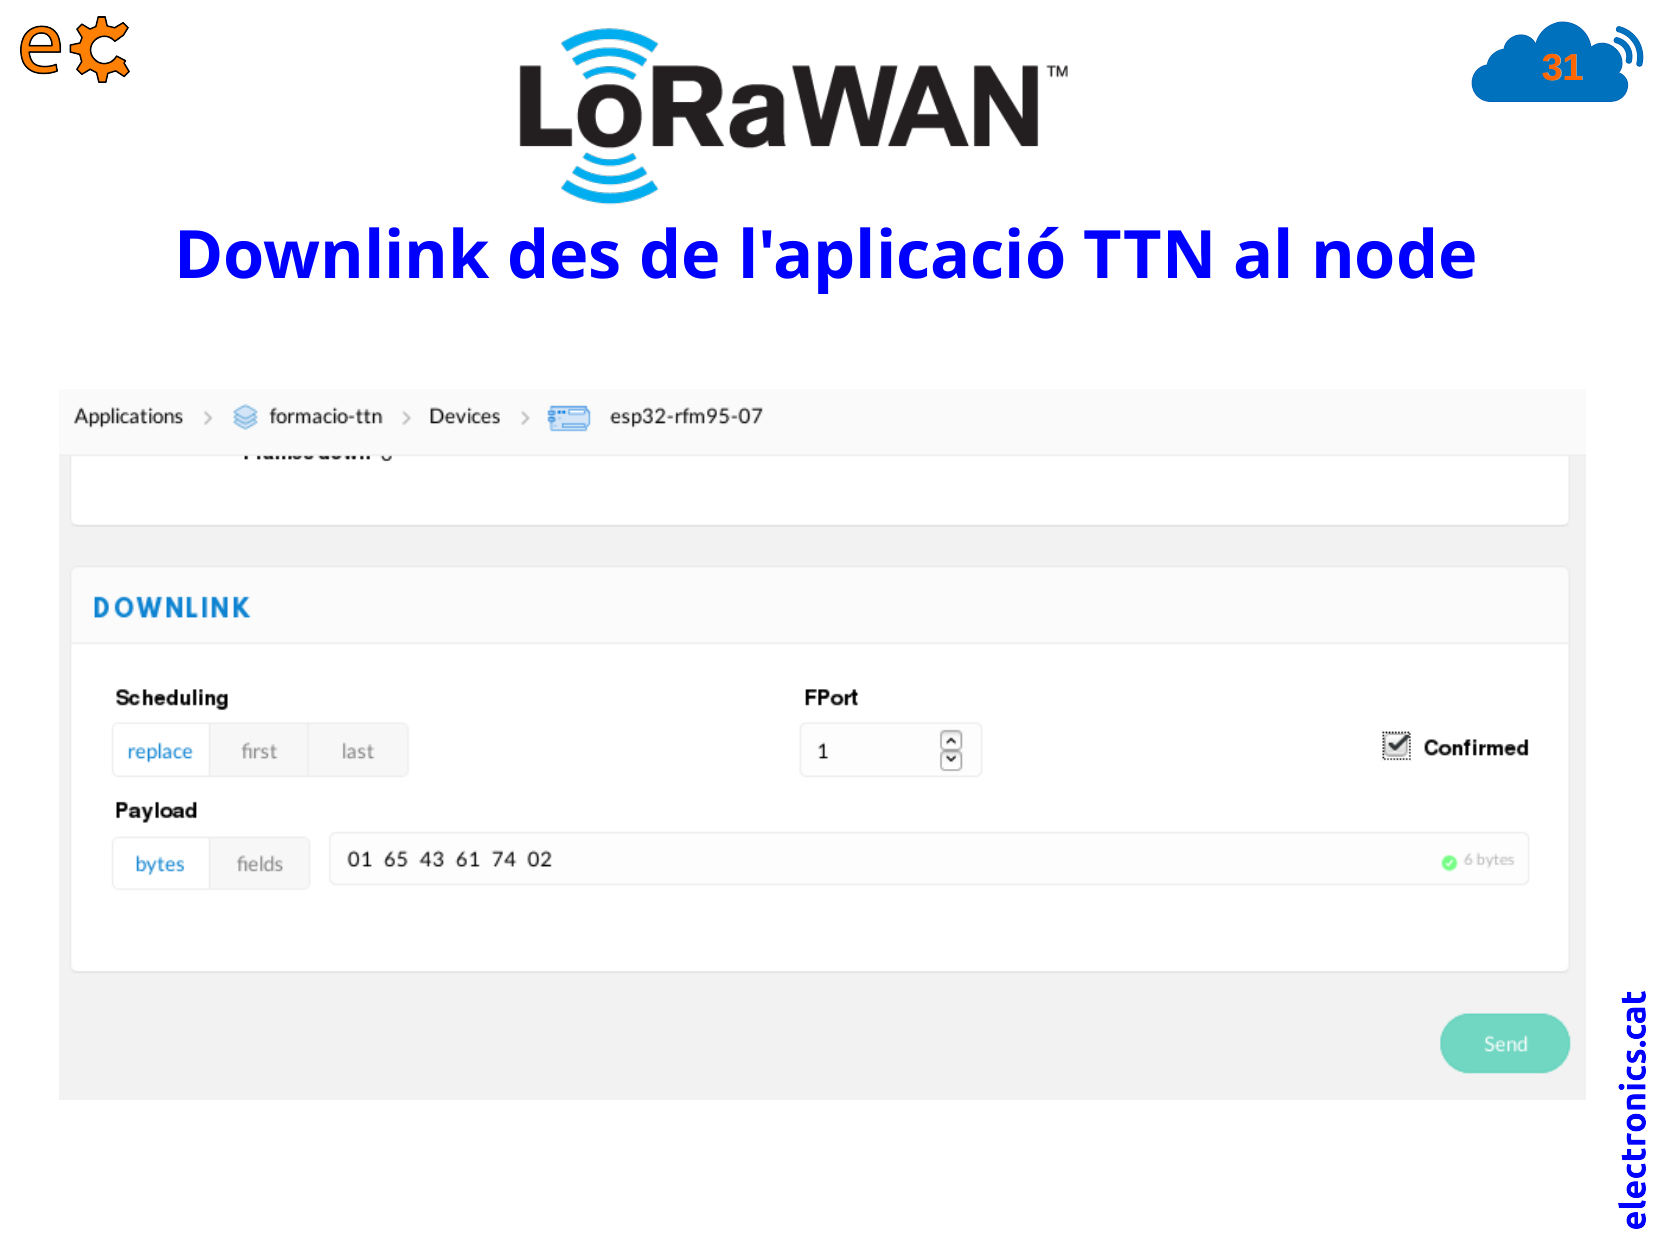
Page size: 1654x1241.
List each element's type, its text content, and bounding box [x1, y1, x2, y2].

text_box Downlink des de l'aplicació TTN al node [23, 175, 1630, 331]
picture [1618, 991, 1646, 1229]
picture [20, 16, 130, 83]
picture [1464, 16, 1650, 106]
text_box <número> [1526, 38, 1654, 109]
picture [405, 0, 1146, 175]
picture [59, 389, 1586, 1100]
